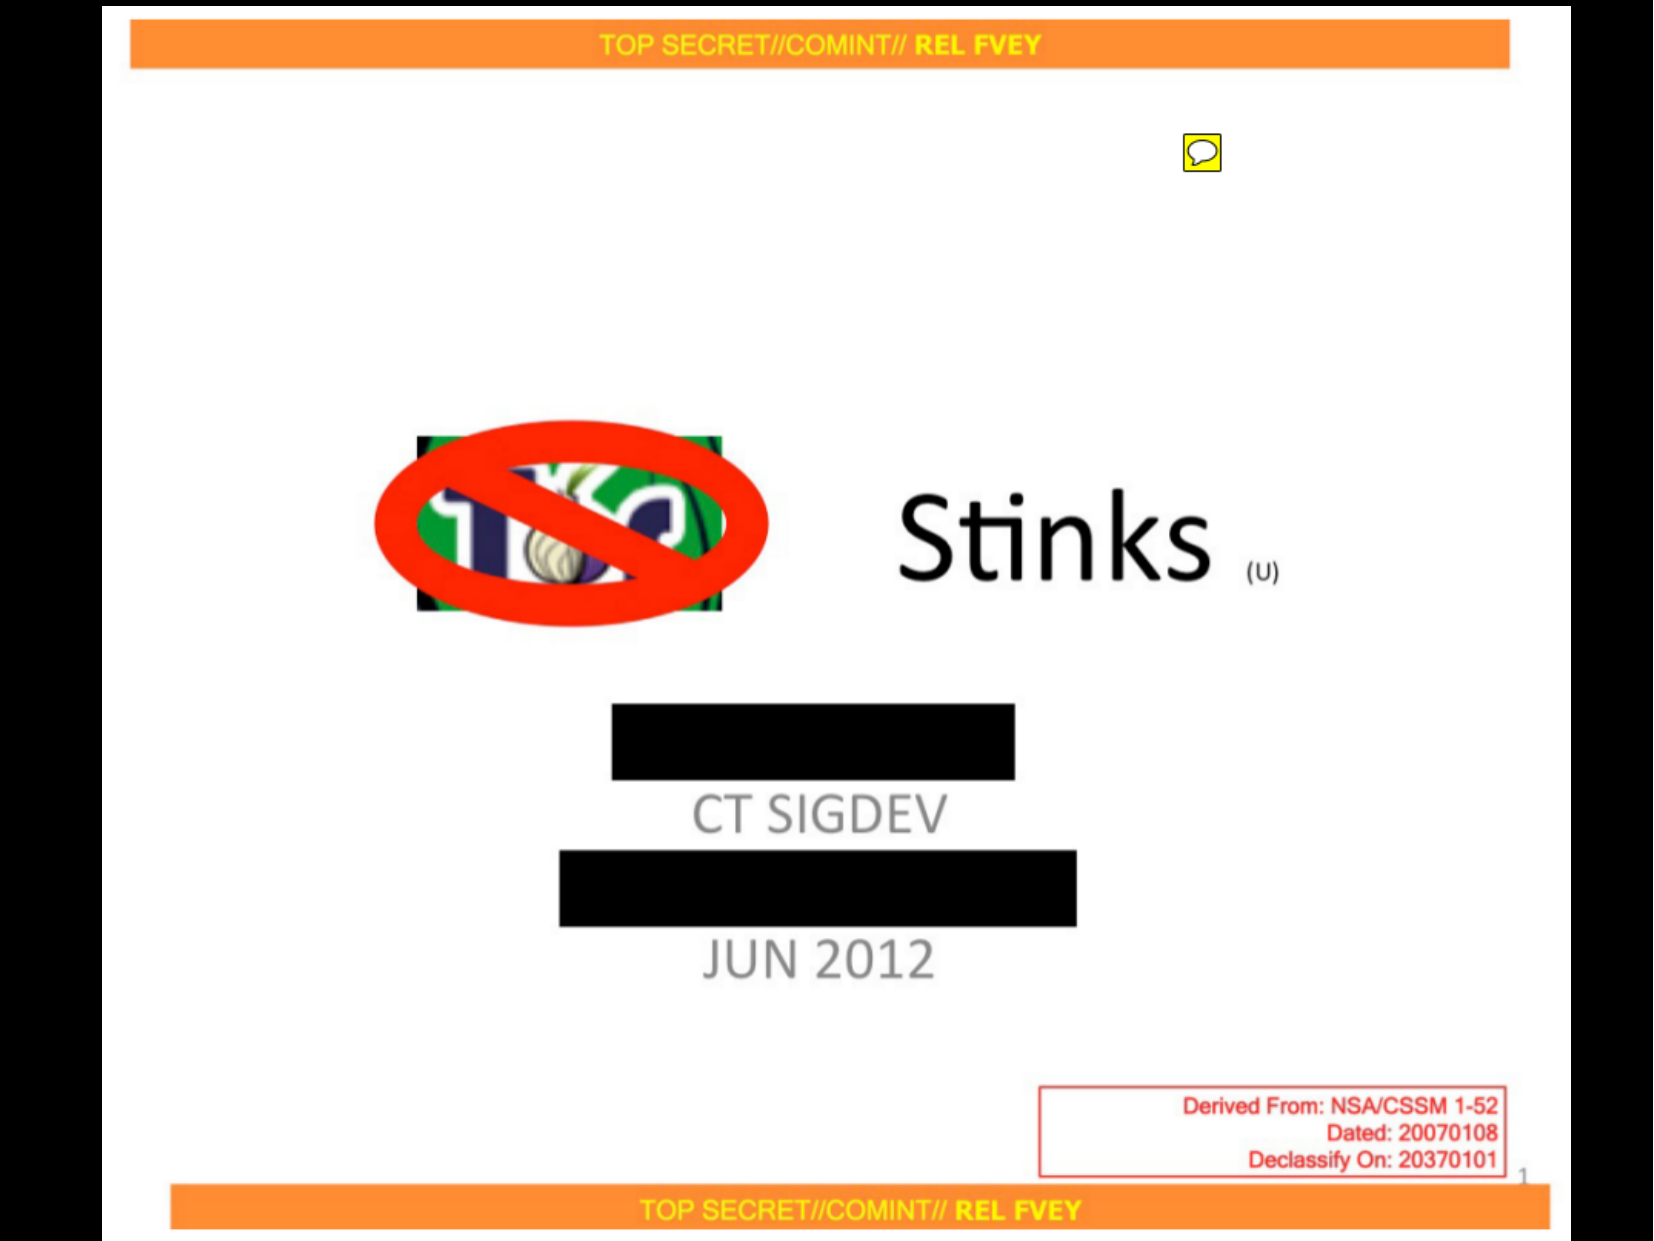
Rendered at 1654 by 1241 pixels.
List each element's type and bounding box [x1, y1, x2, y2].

picture [102, 6, 1571, 1241]
